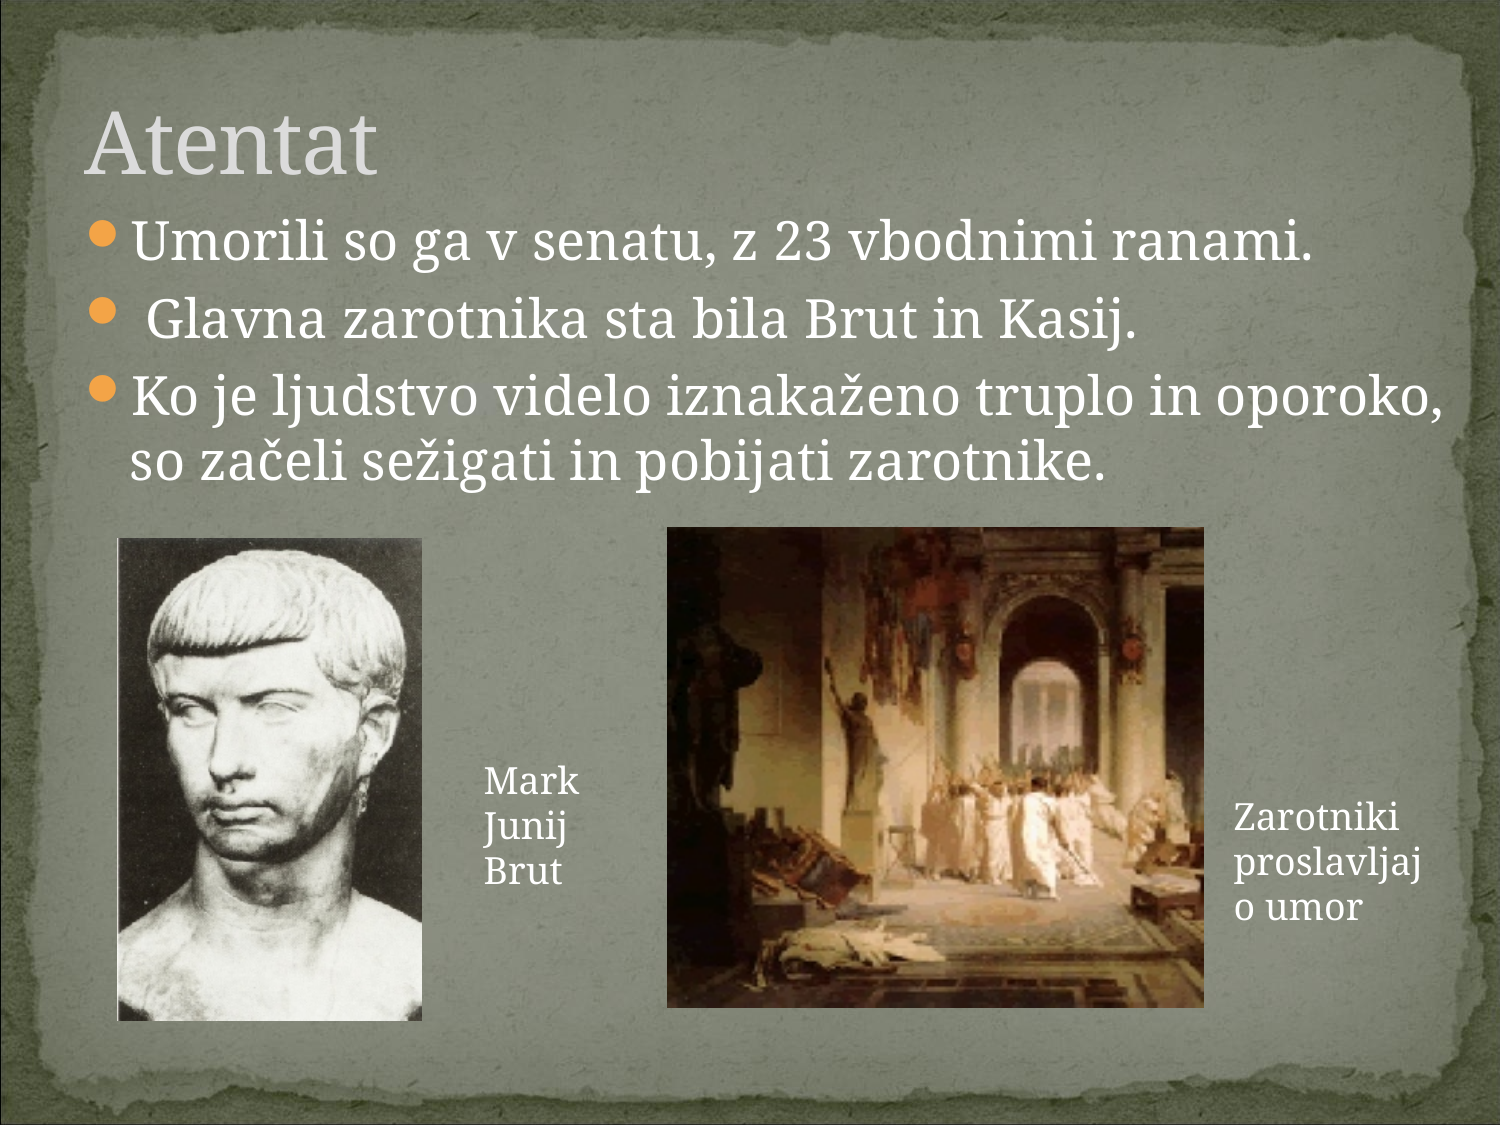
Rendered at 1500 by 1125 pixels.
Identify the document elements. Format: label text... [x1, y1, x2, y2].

picture [117, 538, 422, 1022]
list Umorili so ga v senatu, z 23 vbodnimi ranami. Glavna zarotnika sta bila Brut in Kasij. Ko je ljudstvo videlo iznakaženo truplo in oporoko, so začeli sežigati in pobijati zarotnike. [70, 199, 1461, 1039]
text_box Zarotniki proslavljajo umor [1218, 785, 1444, 935]
text_box Mark Junij Brut [468, 749, 623, 900]
title Atentat [70, 0, 1421, 200]
picture [0, 0, 1500, 1125]
picture [667, 527, 1204, 1008]
